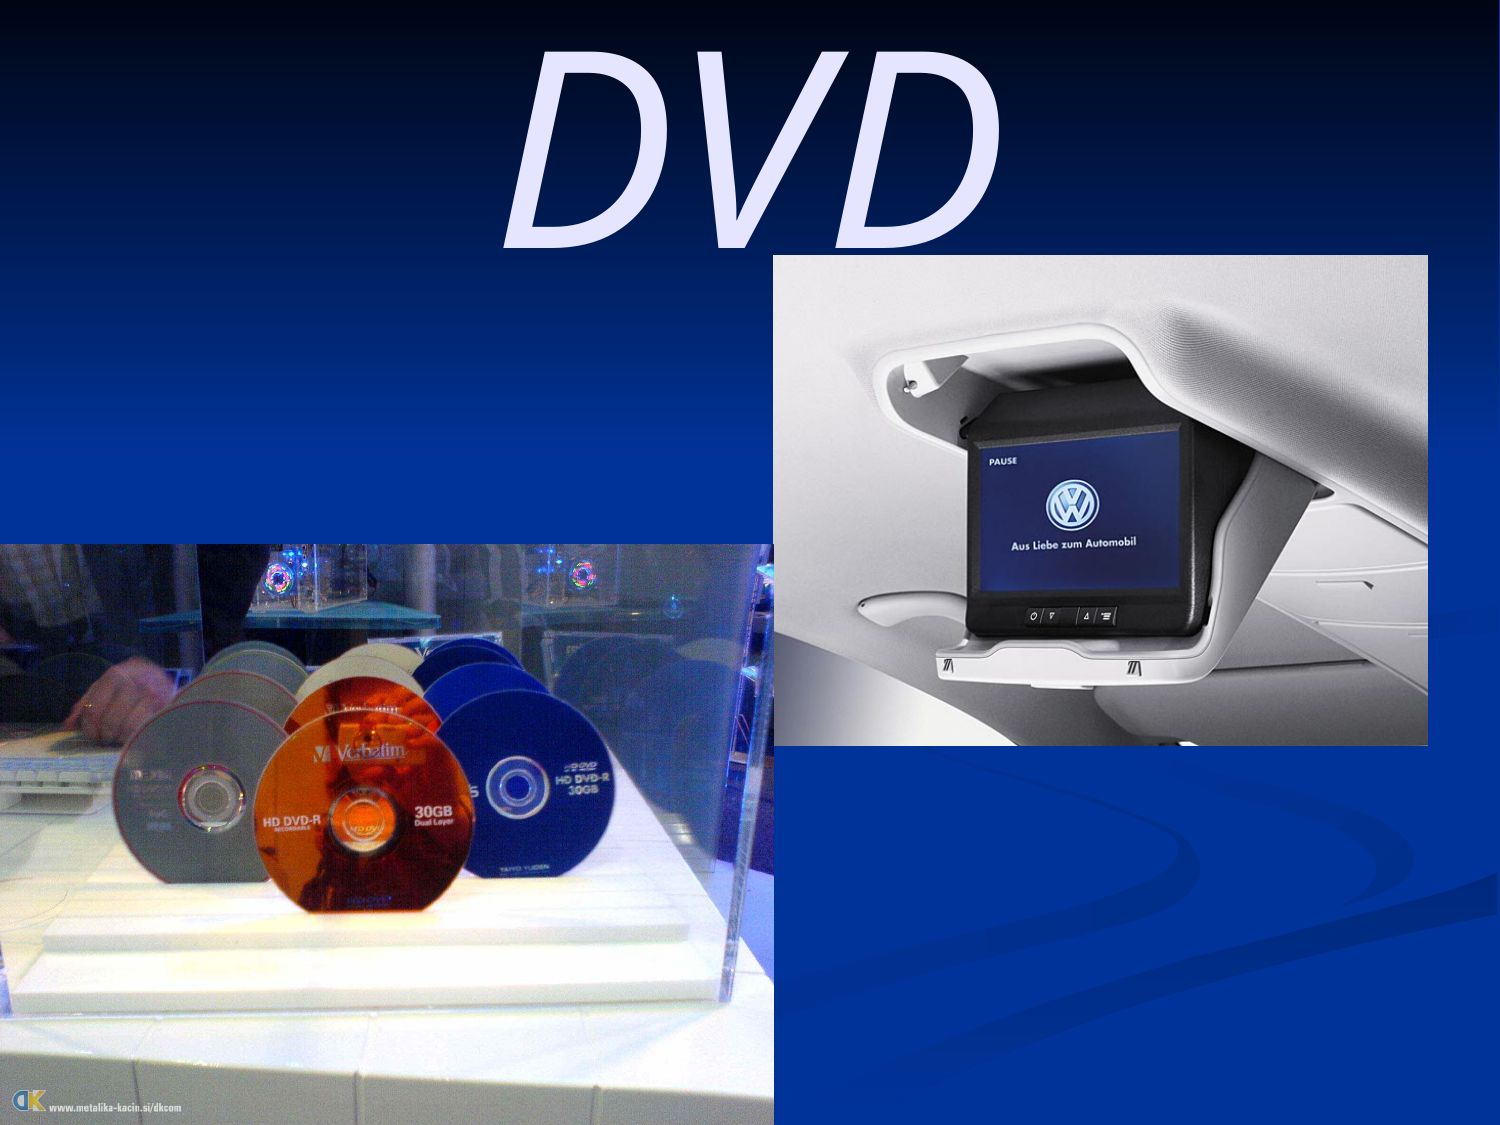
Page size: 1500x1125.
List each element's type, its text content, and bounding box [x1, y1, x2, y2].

title DVD [75, 45, 1425, 233]
picture [0, 255, 1428, 1125]
